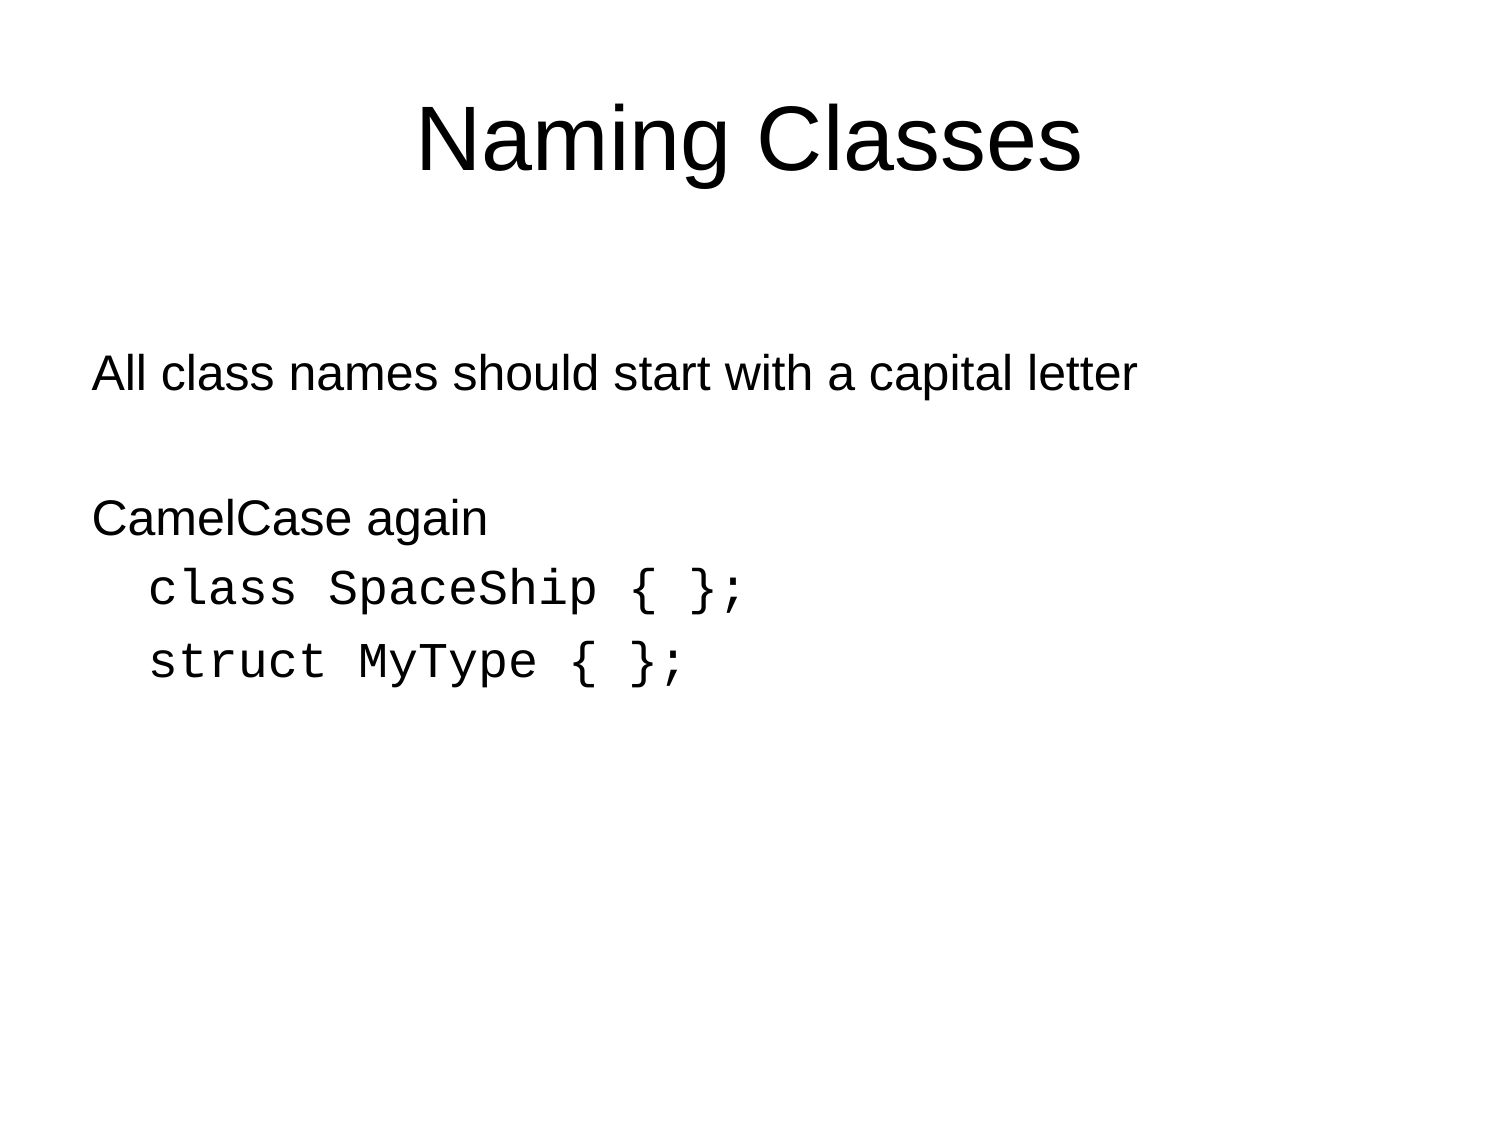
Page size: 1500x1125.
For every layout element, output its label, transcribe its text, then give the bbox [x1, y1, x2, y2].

list All class names should start with a capital letter CamelCase again class SpaceShip { }; struct MyType { }; [76, 337, 1427, 875]
title Naming Classes [75, 45, 1426, 233]
